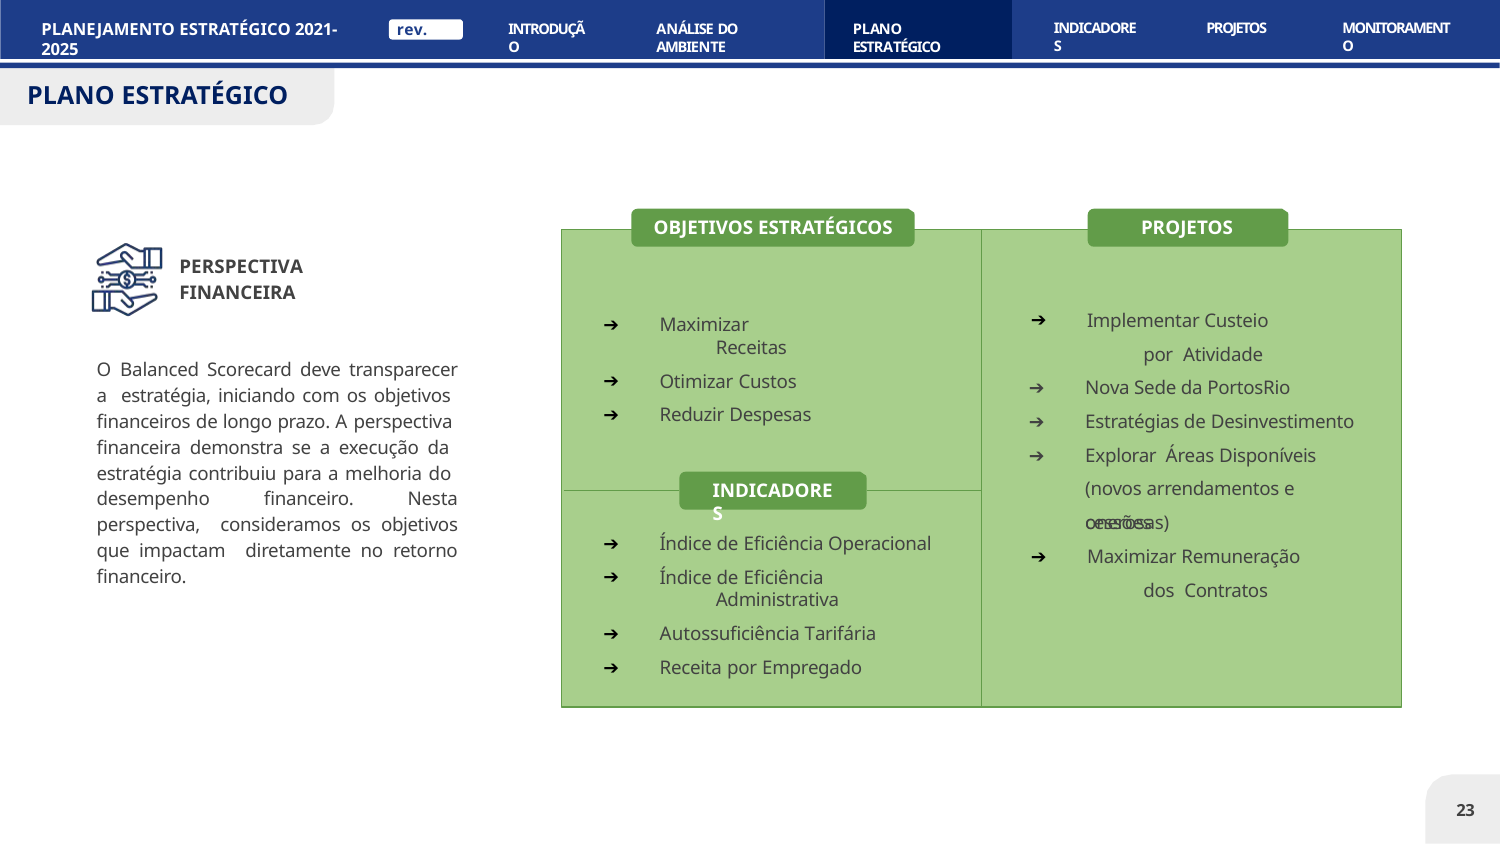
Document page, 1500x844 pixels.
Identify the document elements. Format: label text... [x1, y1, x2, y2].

picture [83, 235, 171, 324]
text_box [562, 208, 981, 706]
text_box PLANO ESTRATÉGICO [850, 17, 982, 40]
text_box PERSPECTIVA FINANCEIRA [177, 249, 330, 303]
text_box [0, 0, 1500, 59]
text_box [982, 208, 1401, 706]
text_box O Balanced Scorecard deve transparecer a estratégia, iniciando com os objetivos ﬁnanceiros de longo prazo. A perspectiva ﬁnanceira demonstra se a execução da estratégia contribuiu para a melhoria do desempenho ﬁnanceiro. Nesta perspectiva, consideramos os objetivos que impactam diretamente no retorno ﬁnanceiro. [94, 352, 459, 564]
text_box 21 [1450, 799, 1480, 823]
text_box OBJETIVOS ESTRATÉGICOS [651, 213, 895, 241]
text_box Índice de Eﬁciência Operacional Índice de Eﬁciência Administrativa Autossuﬁciência Tarifária Receita por Empregado [599, 518, 945, 658]
text_box [1425, 774, 1500, 844]
text_box PLANO ESTRATÉGICO [24, 77, 309, 110]
text_box MONITORAMENTO [1340, 16, 1453, 39]
text_box ANÁLISE DO AMBIENTE [654, 17, 796, 40]
text_box INDICADORES [710, 476, 836, 504]
text_box INTRODUÇÃO [506, 17, 589, 40]
text_box PLANEJAMENTO ESTRATÉGICO 2021-2025 [39, 16, 374, 41]
text_box PROJETOS [1138, 213, 1238, 241]
text_box Implementar Custeio por Atividade Nova Sede da PortosRio Estratégias de Desinvestimento Explorar Áreas Disponíveis (novos arrendamentos e cessões [1026, 295, 1364, 502]
text_box Maximizar Receitas Otimizar Custos Reduzir Despesas [599, 299, 824, 406]
text_box rev. 2022 [394, 17, 457, 41]
text_box PROJETOS [1204, 16, 1272, 39]
text_box [0, 62, 1500, 126]
text_box onerosas) Maximizar Remuneração dos Contratos [1026, 497, 1330, 604]
text_box INDICADORES [1051, 16, 1137, 39]
